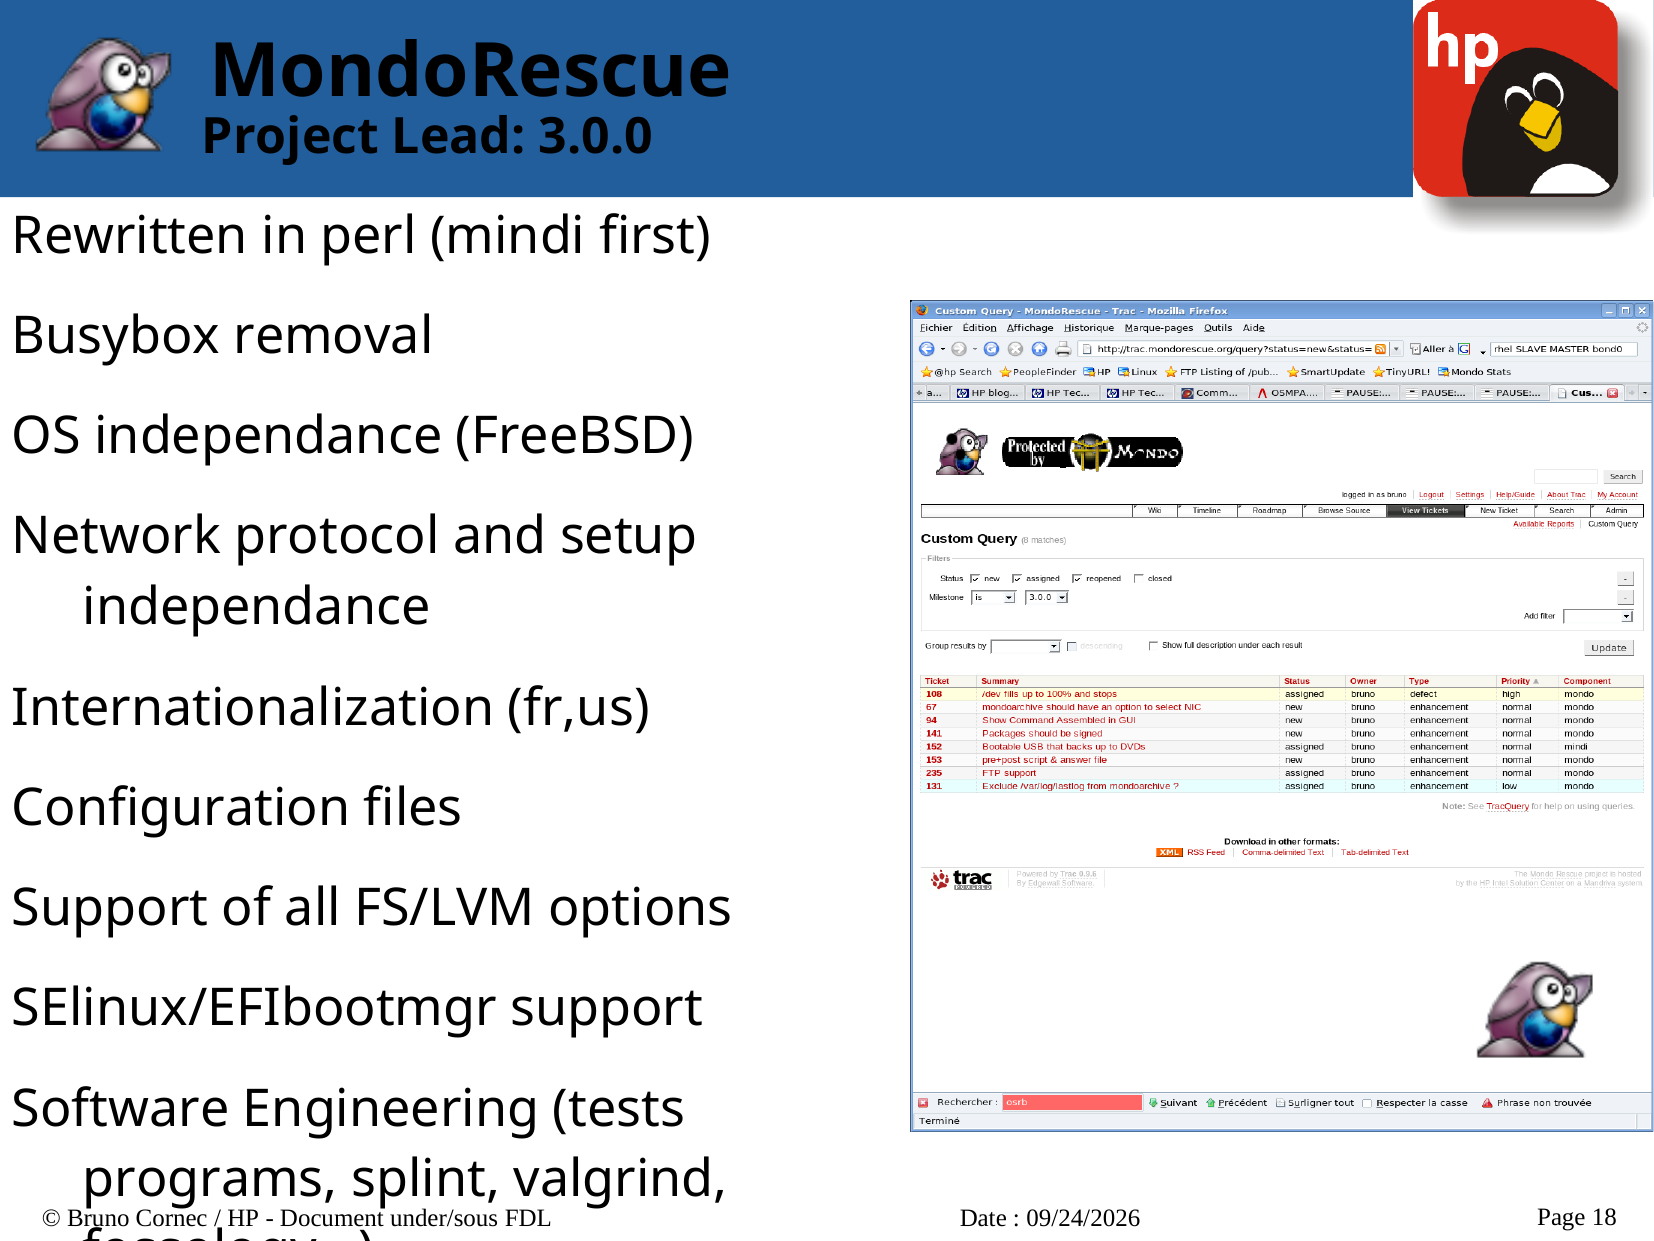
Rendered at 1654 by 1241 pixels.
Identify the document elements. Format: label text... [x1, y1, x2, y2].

picture [910, 300, 1654, 1132]
picture [1413, 0, 1654, 235]
picture [0, 0, 211, 197]
title Project Lead: 3.0.0 [201, 32, 1191, 241]
list Rewritten in perl (mindi first) Busybox removal OS independance (FreeBSD) Network protocol and setup independance Internationalization (fr,us) Configuration files Support of all FS/LVM options SElinux/EFIbootmgr support Software Engineering (tests programs, splint, valgrind, fossology...) [0, 197, 902, 1160]
